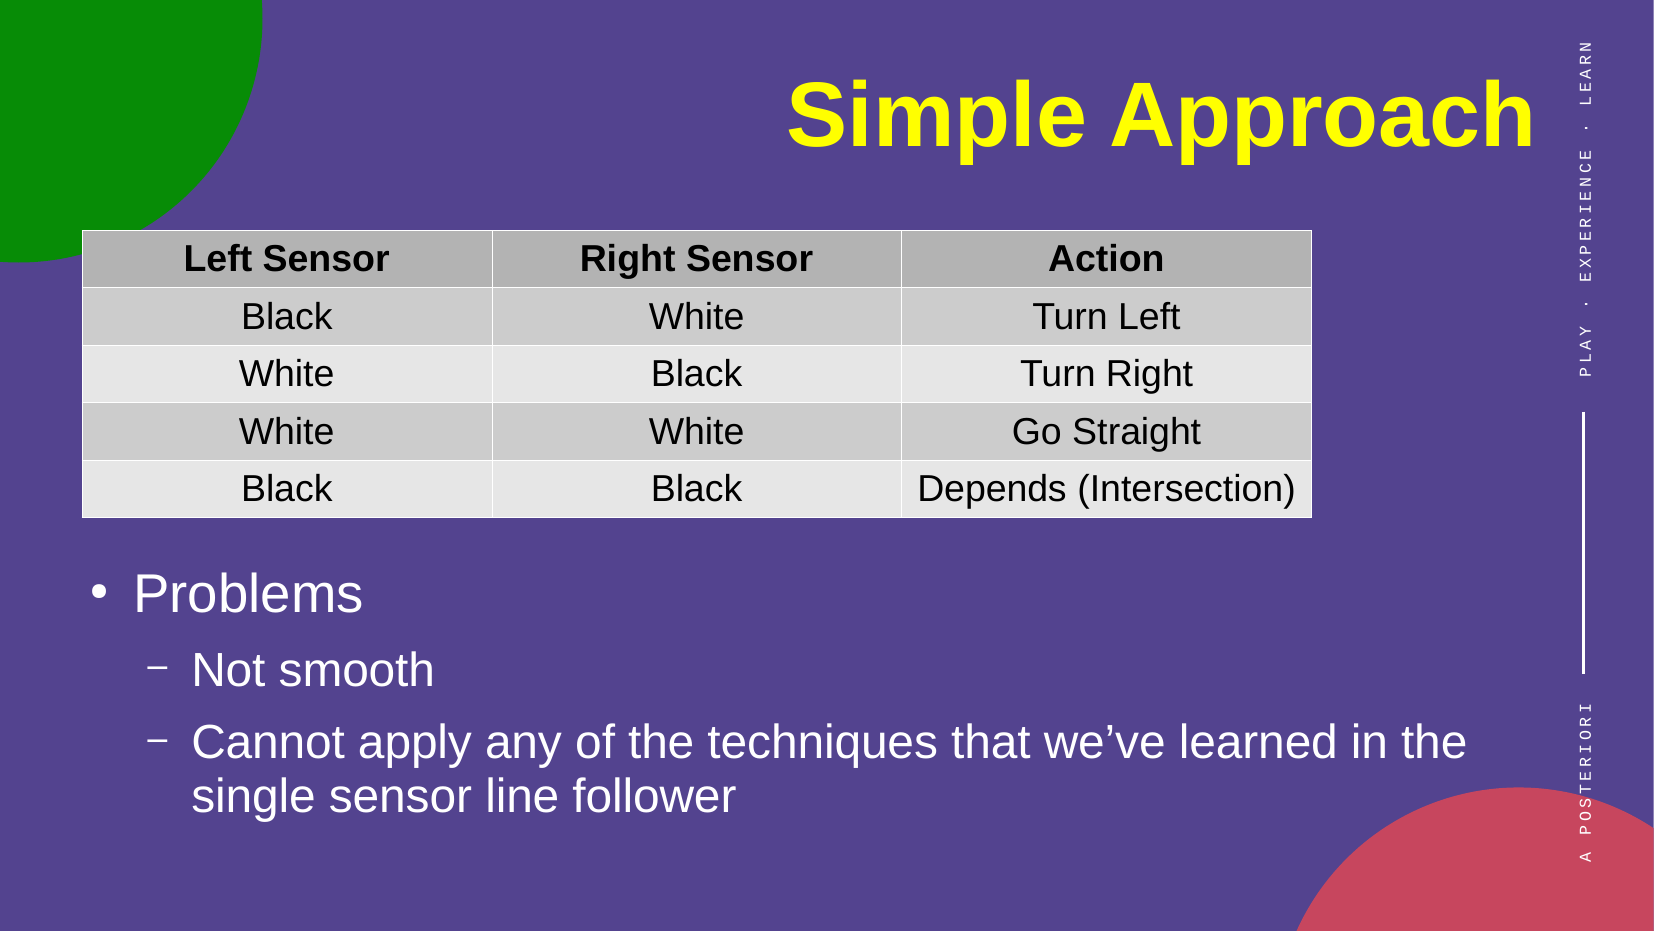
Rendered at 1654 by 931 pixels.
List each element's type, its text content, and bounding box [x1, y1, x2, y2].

table_cell White [493, 288, 901, 345]
table_header Left Sensor [83, 231, 492, 287]
table_cell Go Straight [902, 403, 1311, 460]
table_cell Black [83, 288, 492, 345]
list Problems Not smooth Cannot apply any of the techniques that we’ve learned in the single sensor line follower [75, 562, 1538, 826]
table_cell Black [493, 461, 901, 517]
table_cell White [493, 403, 901, 460]
title Simple Approach [262, 37, 1538, 193]
table_header Action [902, 231, 1311, 287]
table_cell Depends (Intersection) [902, 461, 1311, 517]
table_cell Turn Right [902, 346, 1311, 402]
table_cell Black [493, 346, 901, 402]
table_cell Black [83, 461, 492, 517]
table_header Right Sensor [493, 231, 901, 287]
table_cell Turn Left [902, 288, 1311, 345]
table_cell White [83, 346, 492, 402]
table_cell White [83, 403, 492, 460]
